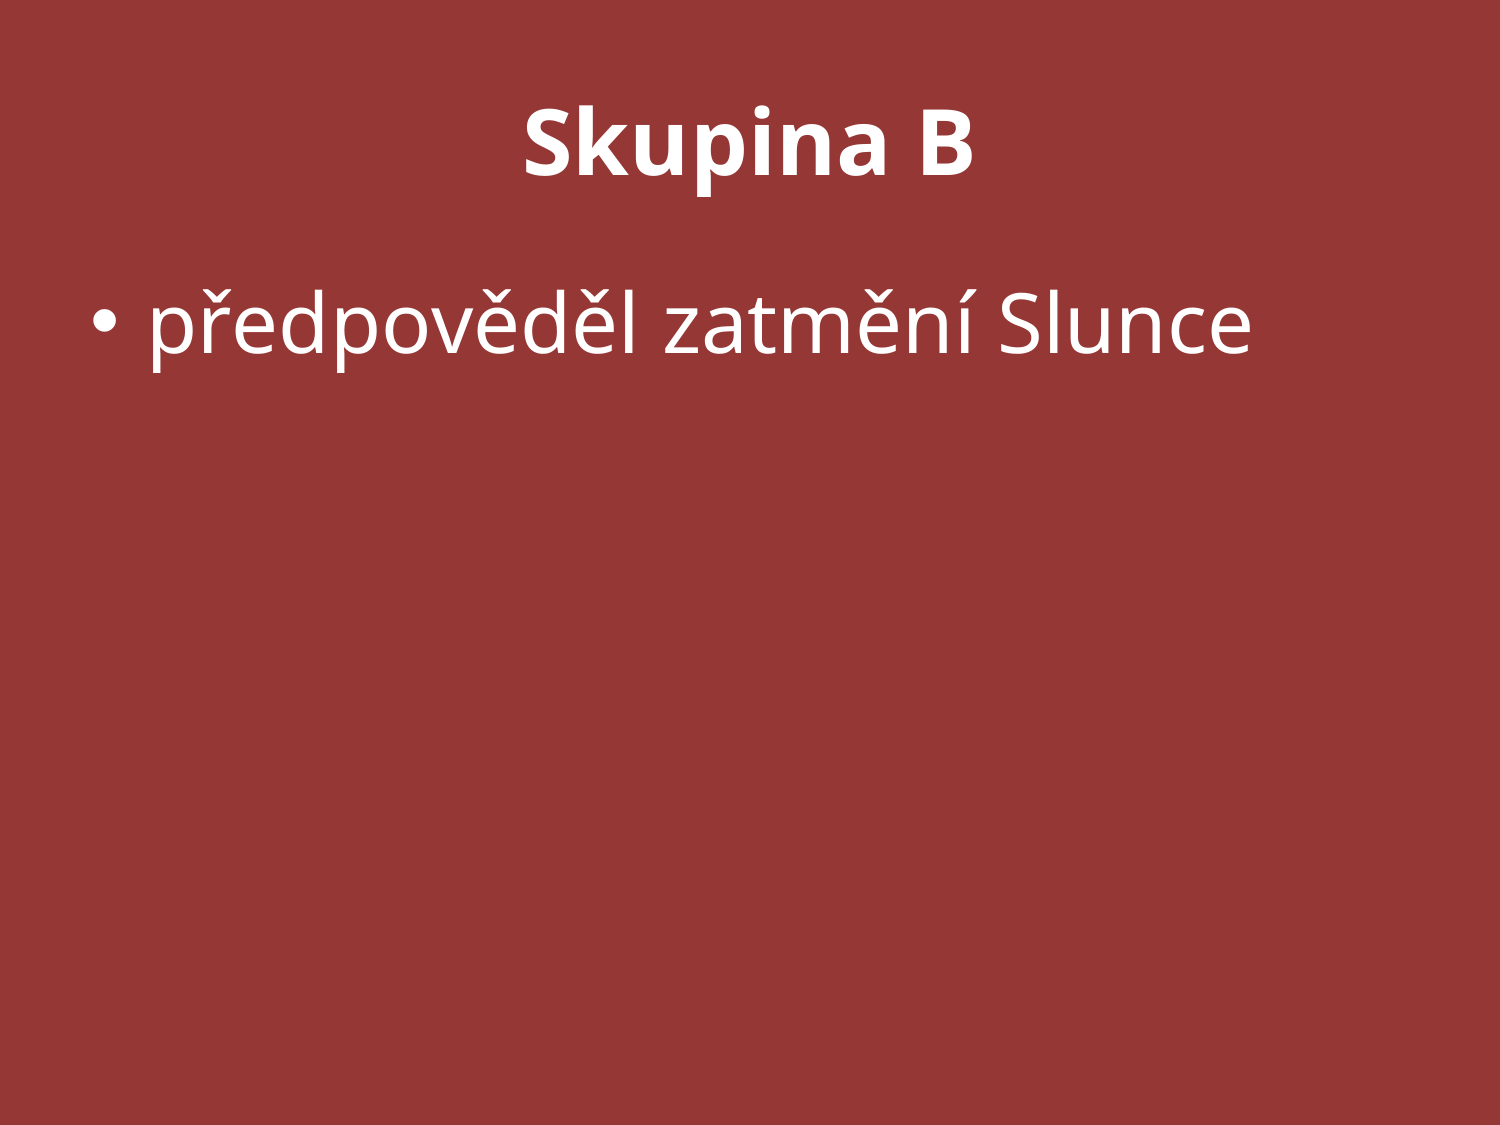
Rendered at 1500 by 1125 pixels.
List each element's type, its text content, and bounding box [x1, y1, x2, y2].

list předpověděl zatmění Slunce [75, 262, 1426, 1006]
title Skupina B [75, 45, 1426, 233]
